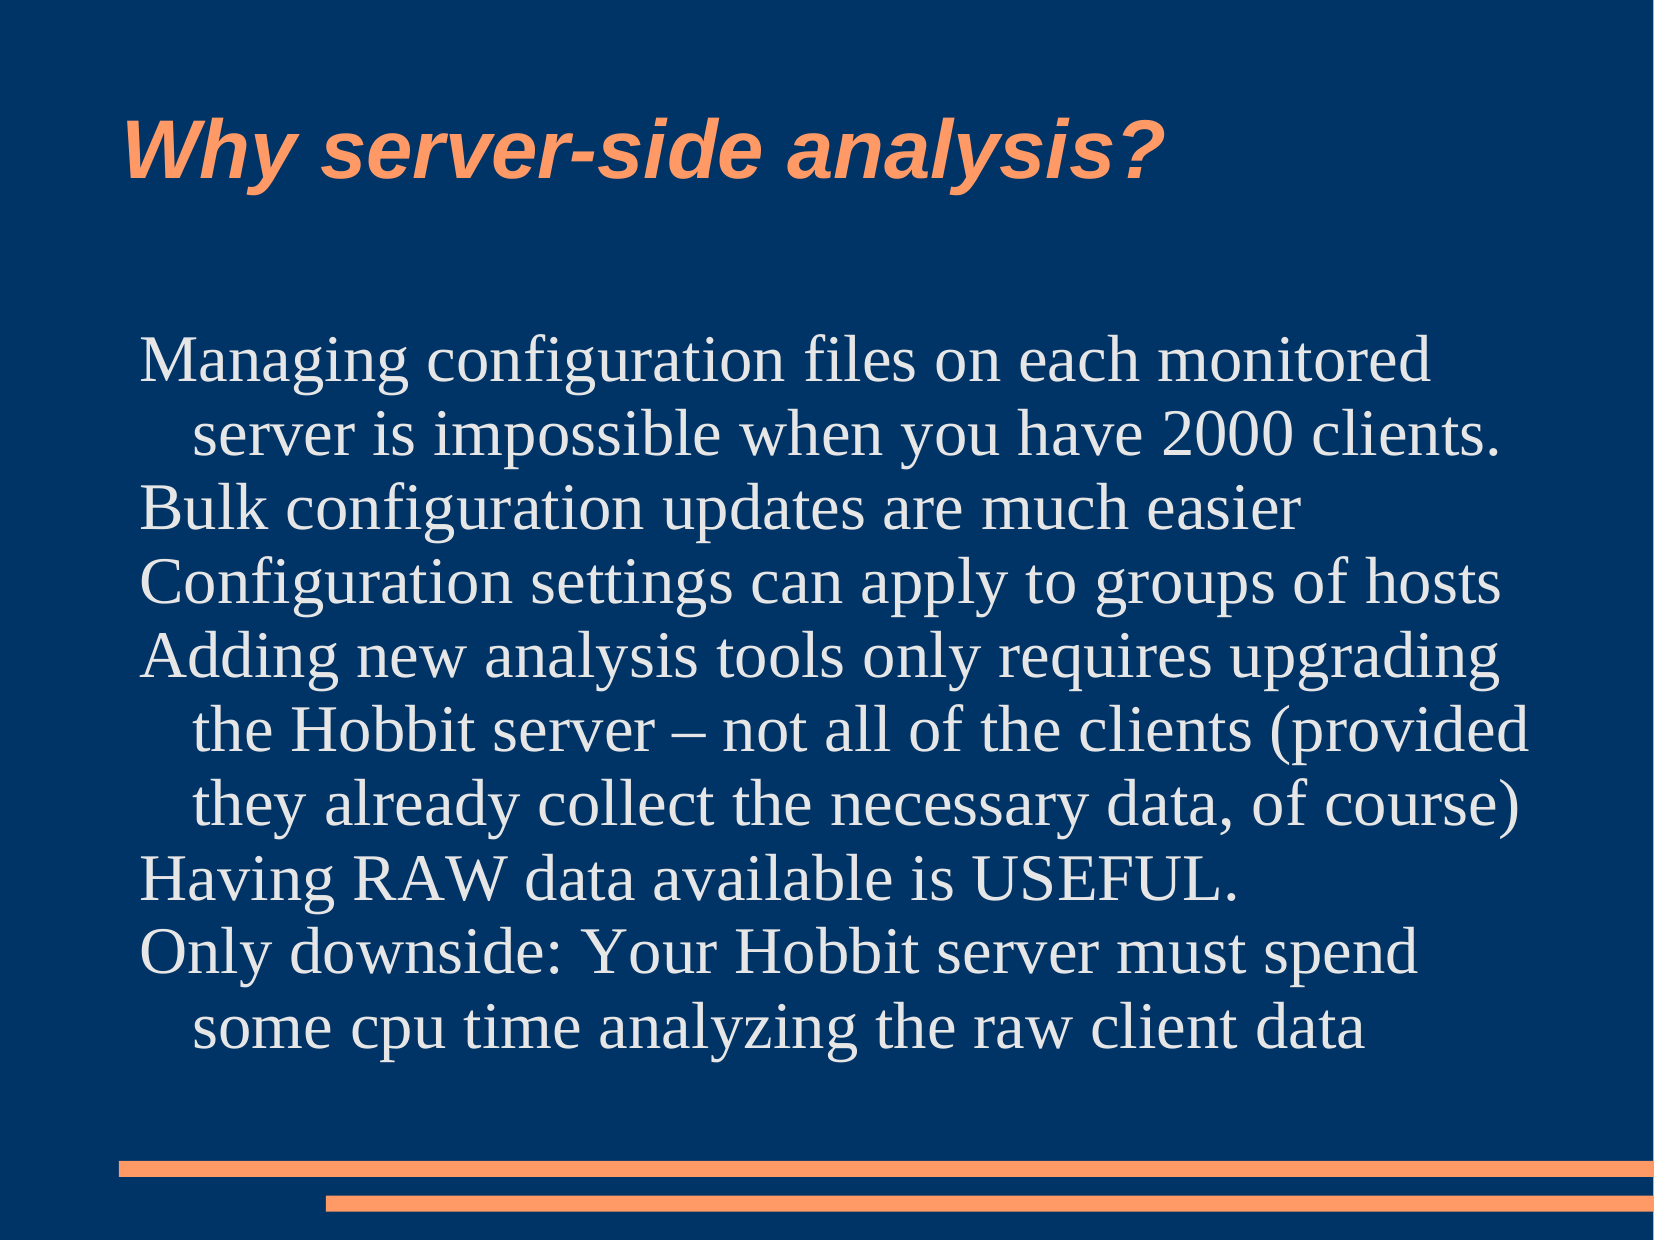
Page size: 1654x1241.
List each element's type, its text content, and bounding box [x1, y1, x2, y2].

title Why server-side analysis? [121, 46, 1534, 254]
list Managing configuration files on each monitored server is impossible when you have 2000 clients. Bulk configuration updates are much easier Configuration settings can apply to groups of hosts Adding new analysis tools only requires upgrading the Hobbit server – not all of the clients (provided they already collect the necessary data, of course) Having RAW data available is USEFUL. Only downside: Your Hobbit server must spend some cpu time analyzing the raw client data [121, 322, 1561, 1133]
